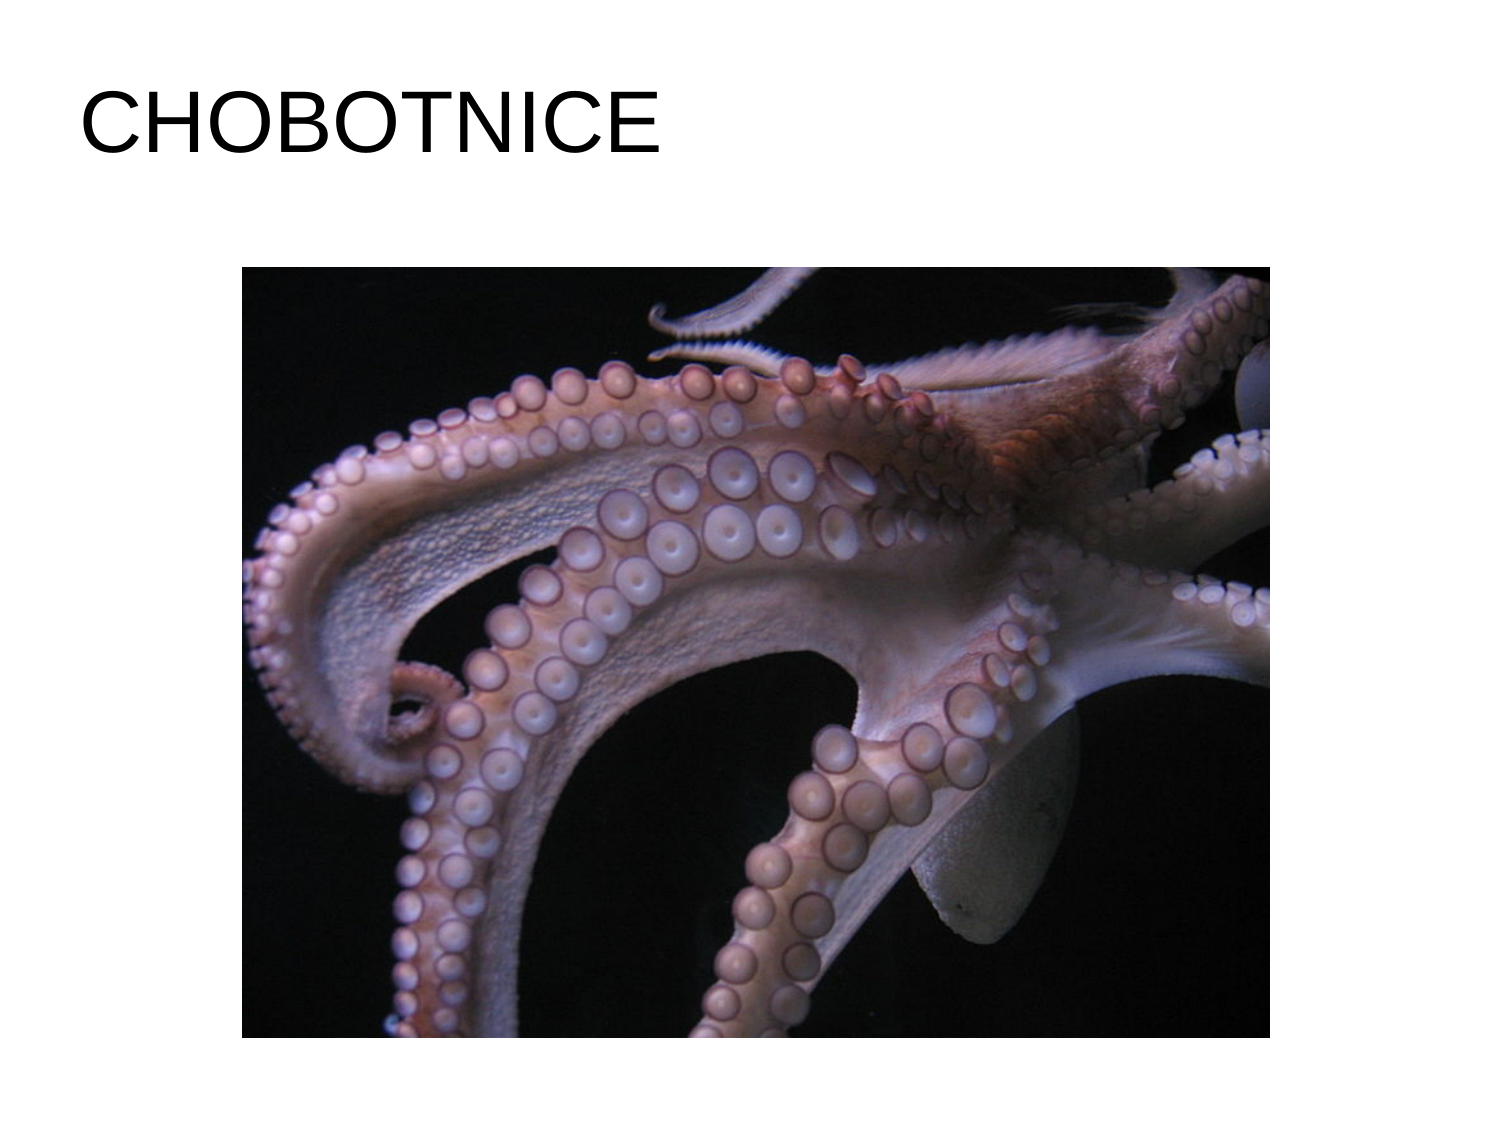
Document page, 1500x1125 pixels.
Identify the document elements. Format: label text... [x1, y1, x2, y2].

picture [242, 267, 1270, 1038]
title CHOBOTNICE [64, 42, 1380, 193]
